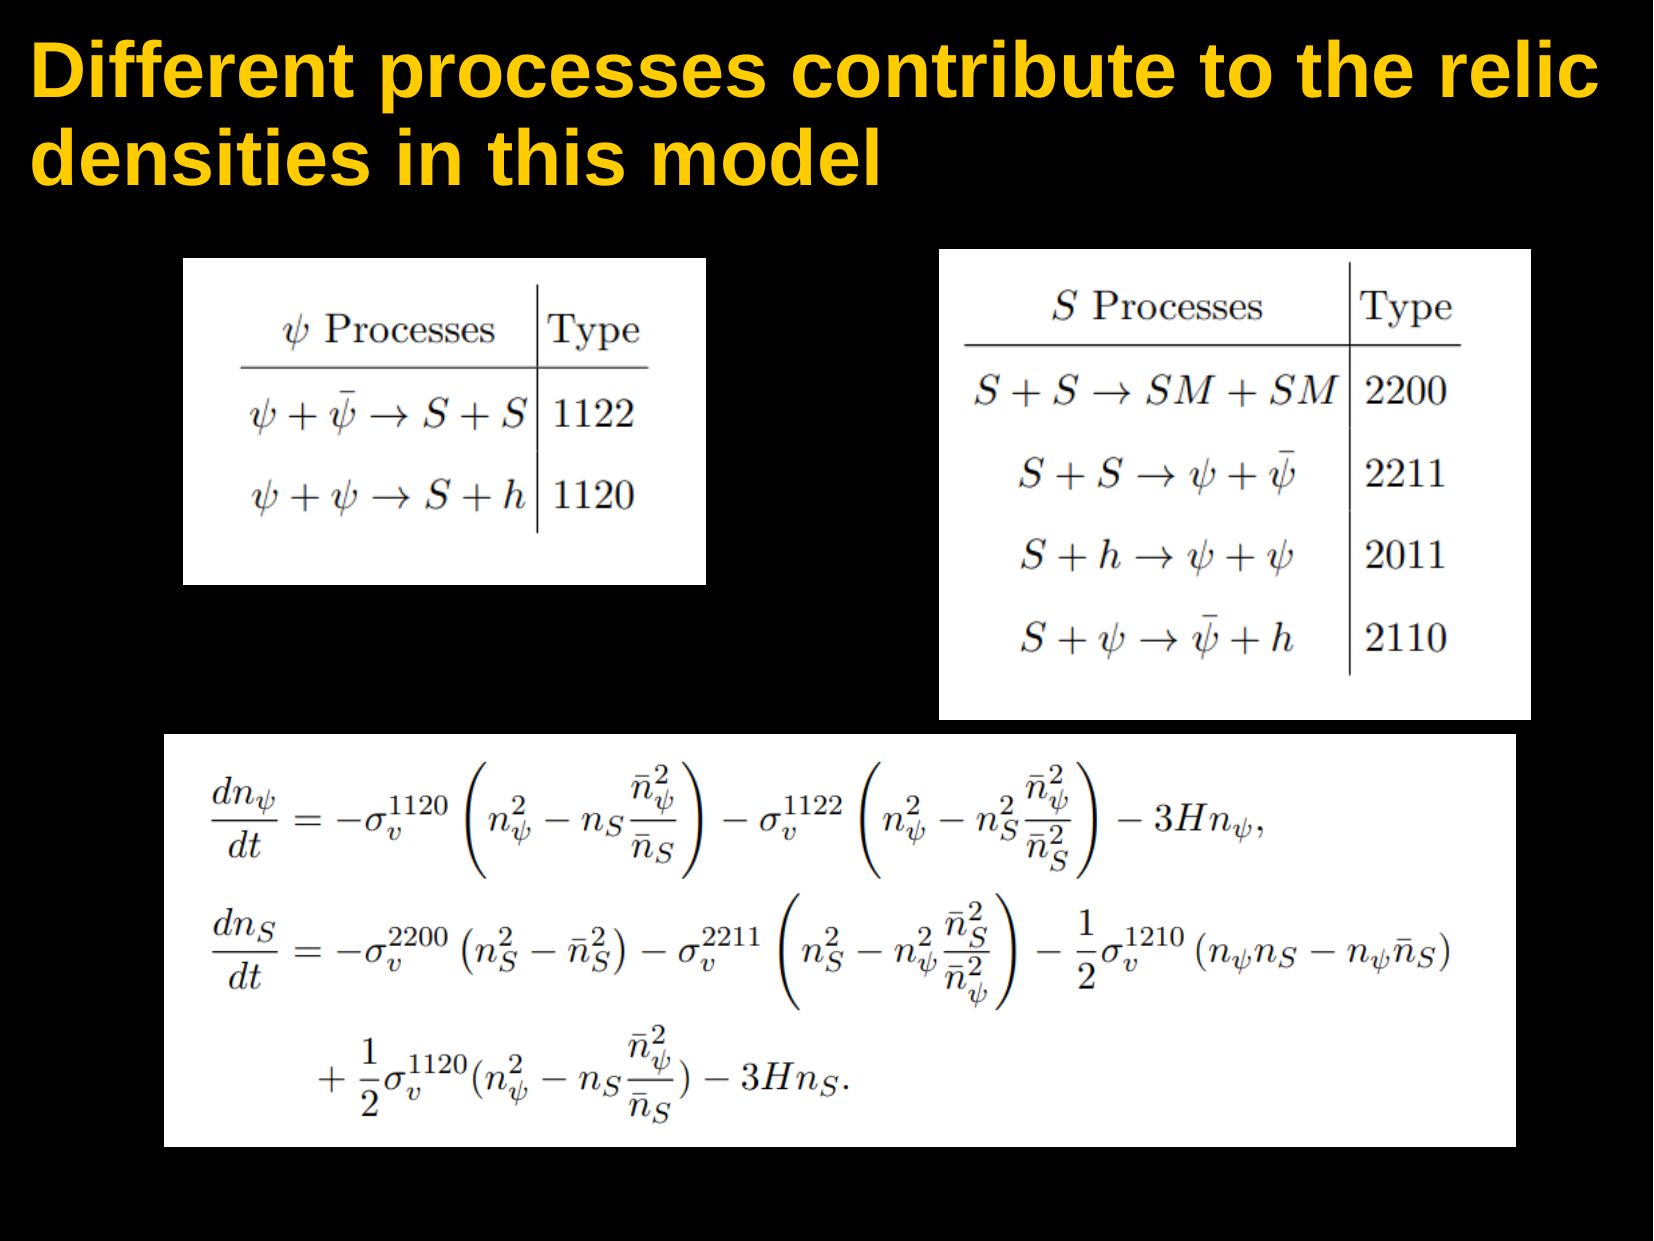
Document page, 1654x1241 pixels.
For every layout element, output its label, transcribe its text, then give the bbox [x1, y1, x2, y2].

picture [183, 258, 706, 586]
picture [939, 249, 1531, 721]
text_box Different processes contribute to the relic densities in this model [15, 18, 1653, 237]
picture [164, 734, 1516, 1147]
